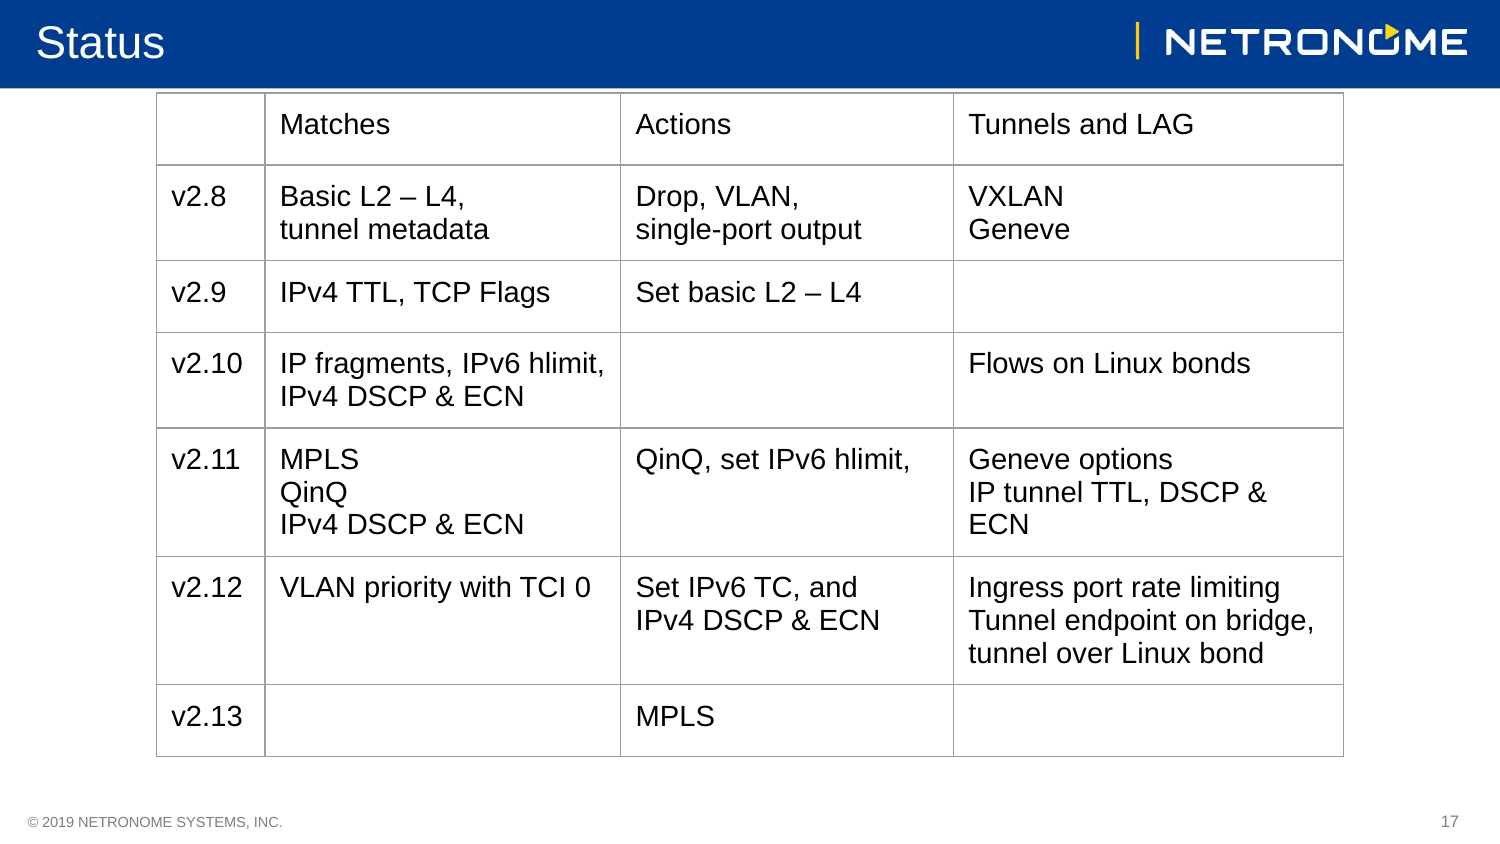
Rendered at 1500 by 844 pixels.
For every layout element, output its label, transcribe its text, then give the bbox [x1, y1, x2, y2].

table_cell v2.11 [157, 429, 264, 556]
table_cell v2.12 [157, 557, 264, 684]
table_cell [954, 685, 1343, 756]
table_header Tunnels and LAG [954, 94, 1343, 164]
table_cell Drop, VLAN, single-port output [621, 166, 953, 260]
table_header Actions [621, 94, 953, 164]
title Status [20, 1, 1116, 88]
table_cell v2.9 [157, 261, 264, 332]
table_cell [621, 333, 953, 427]
table_cell Set basic L2 – L4 [621, 261, 953, 332]
table_header Matches [266, 94, 620, 164]
table_cell VLAN priority with TCI 0 [266, 557, 620, 684]
table_cell v2.8 [157, 166, 264, 260]
table_header [157, 94, 264, 164]
table_cell Set IPv6 TC, and IPv4 DSCP & ECN [621, 557, 953, 684]
table_cell MPLS QinQ IPv4 DSCP & ECN [266, 429, 620, 556]
table_cell Basic L2 – L4, tunnel metadata [266, 166, 620, 260]
table_cell MPLS [621, 685, 953, 756]
table_cell VXLAN Geneve [954, 166, 1343, 260]
table_cell [954, 261, 1343, 332]
table_cell IPv4 TTL, TCP Flags [266, 261, 620, 332]
table_cell Flows on Linux bonds [954, 333, 1343, 427]
table_cell Ingress port rate limiting Tunnel endpoint on bridge, tunnel over Linux bond [954, 557, 1343, 684]
table_cell Geneve options IP tunnel TTL, DSCP & ECN [954, 429, 1343, 556]
table_cell IP fragments, IPv6 hlimit, IPv4 DSCP & ECN [266, 333, 620, 427]
table_cell v2.13 [157, 685, 264, 756]
picture [1162, 21, 1473, 62]
table_cell QinQ, set IPv6 hlimit, [621, 429, 953, 556]
table_cell [266, 685, 620, 756]
table_cell v2.10 [157, 333, 264, 427]
